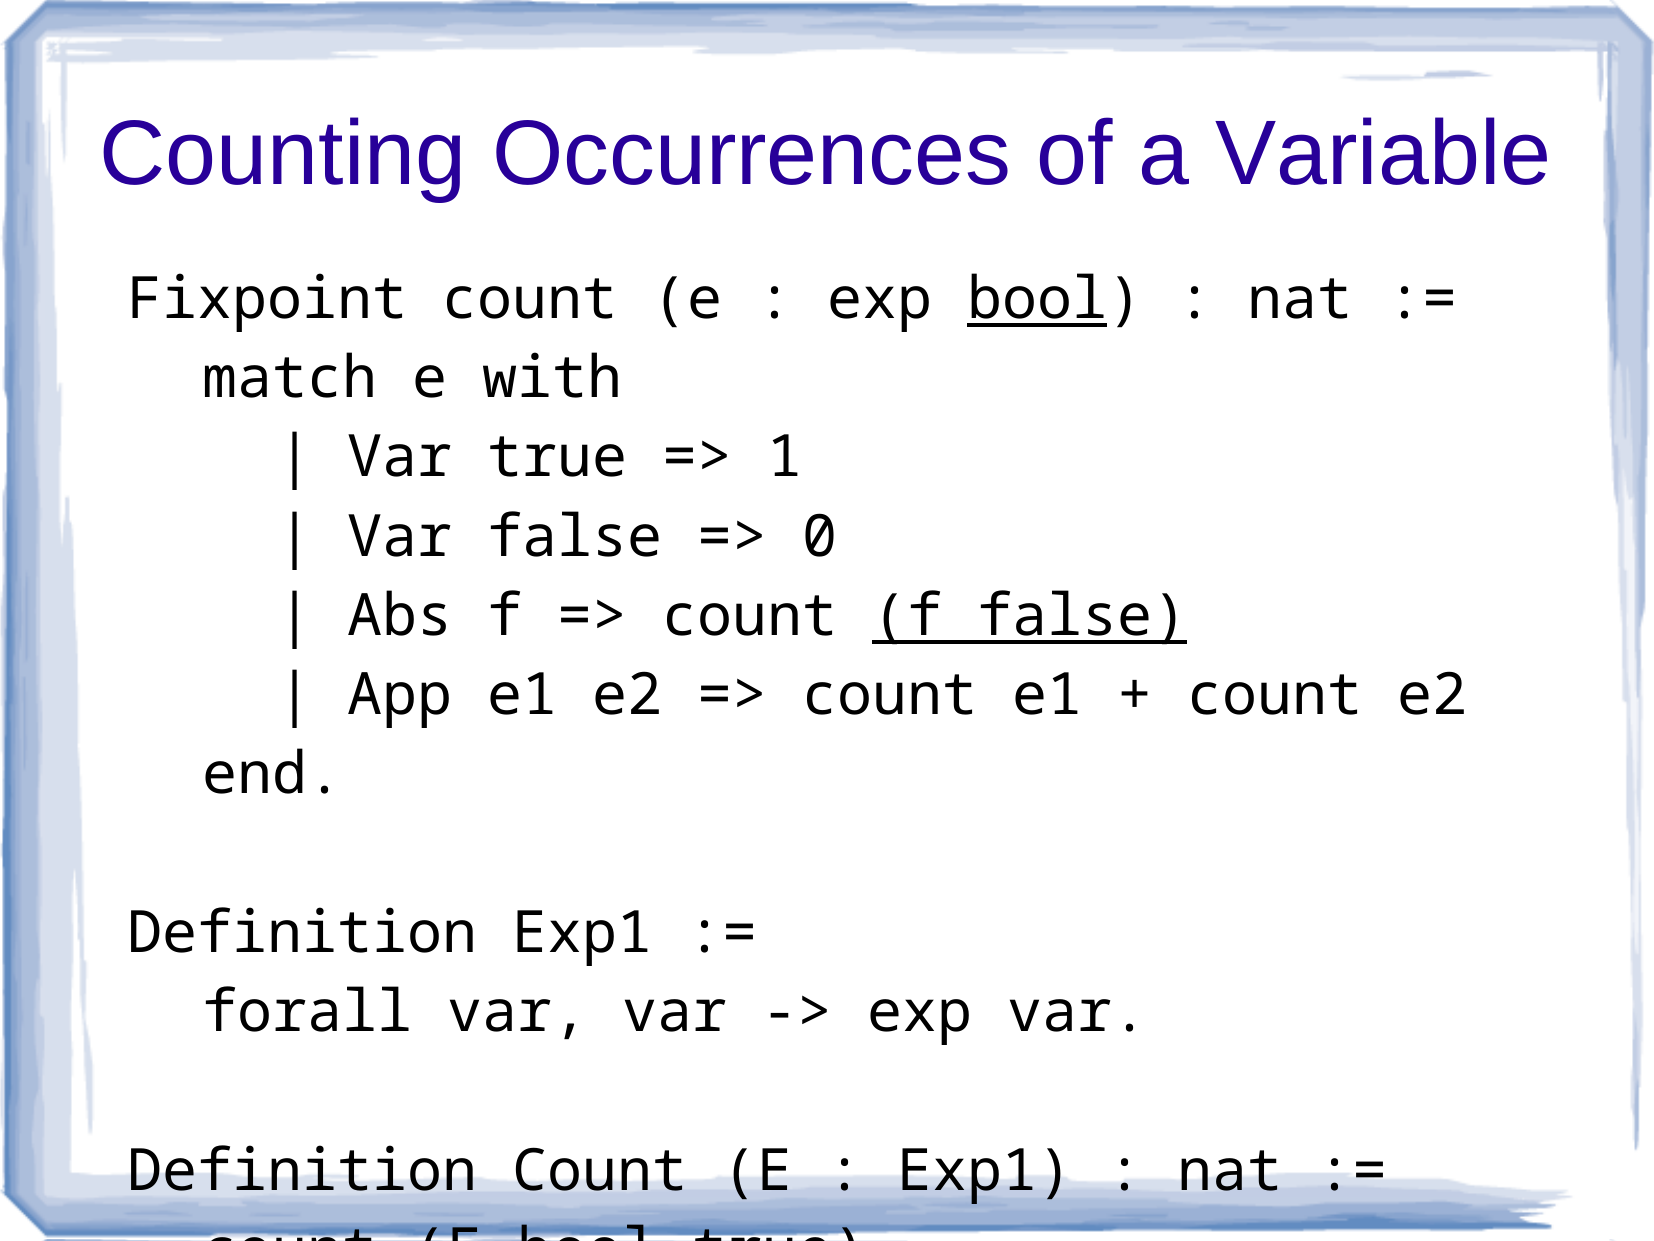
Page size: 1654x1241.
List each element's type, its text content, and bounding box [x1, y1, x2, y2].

text_box Fixpoint count (e : exp bool) : nat := match e with | Var true => 1 | Var false => 0 | Abs f => count (f false) | App e1 e2 => count e1 + count e2 end. Definition Exp1 := forall var, var -> exp var. Definition Count (E : Exp1) : nat := count (E bool true). [112, 248, 1576, 1141]
title Counting Occurrences of a Variable [82, 56, 1571, 250]
picture [0, 0, 1654, 1241]
